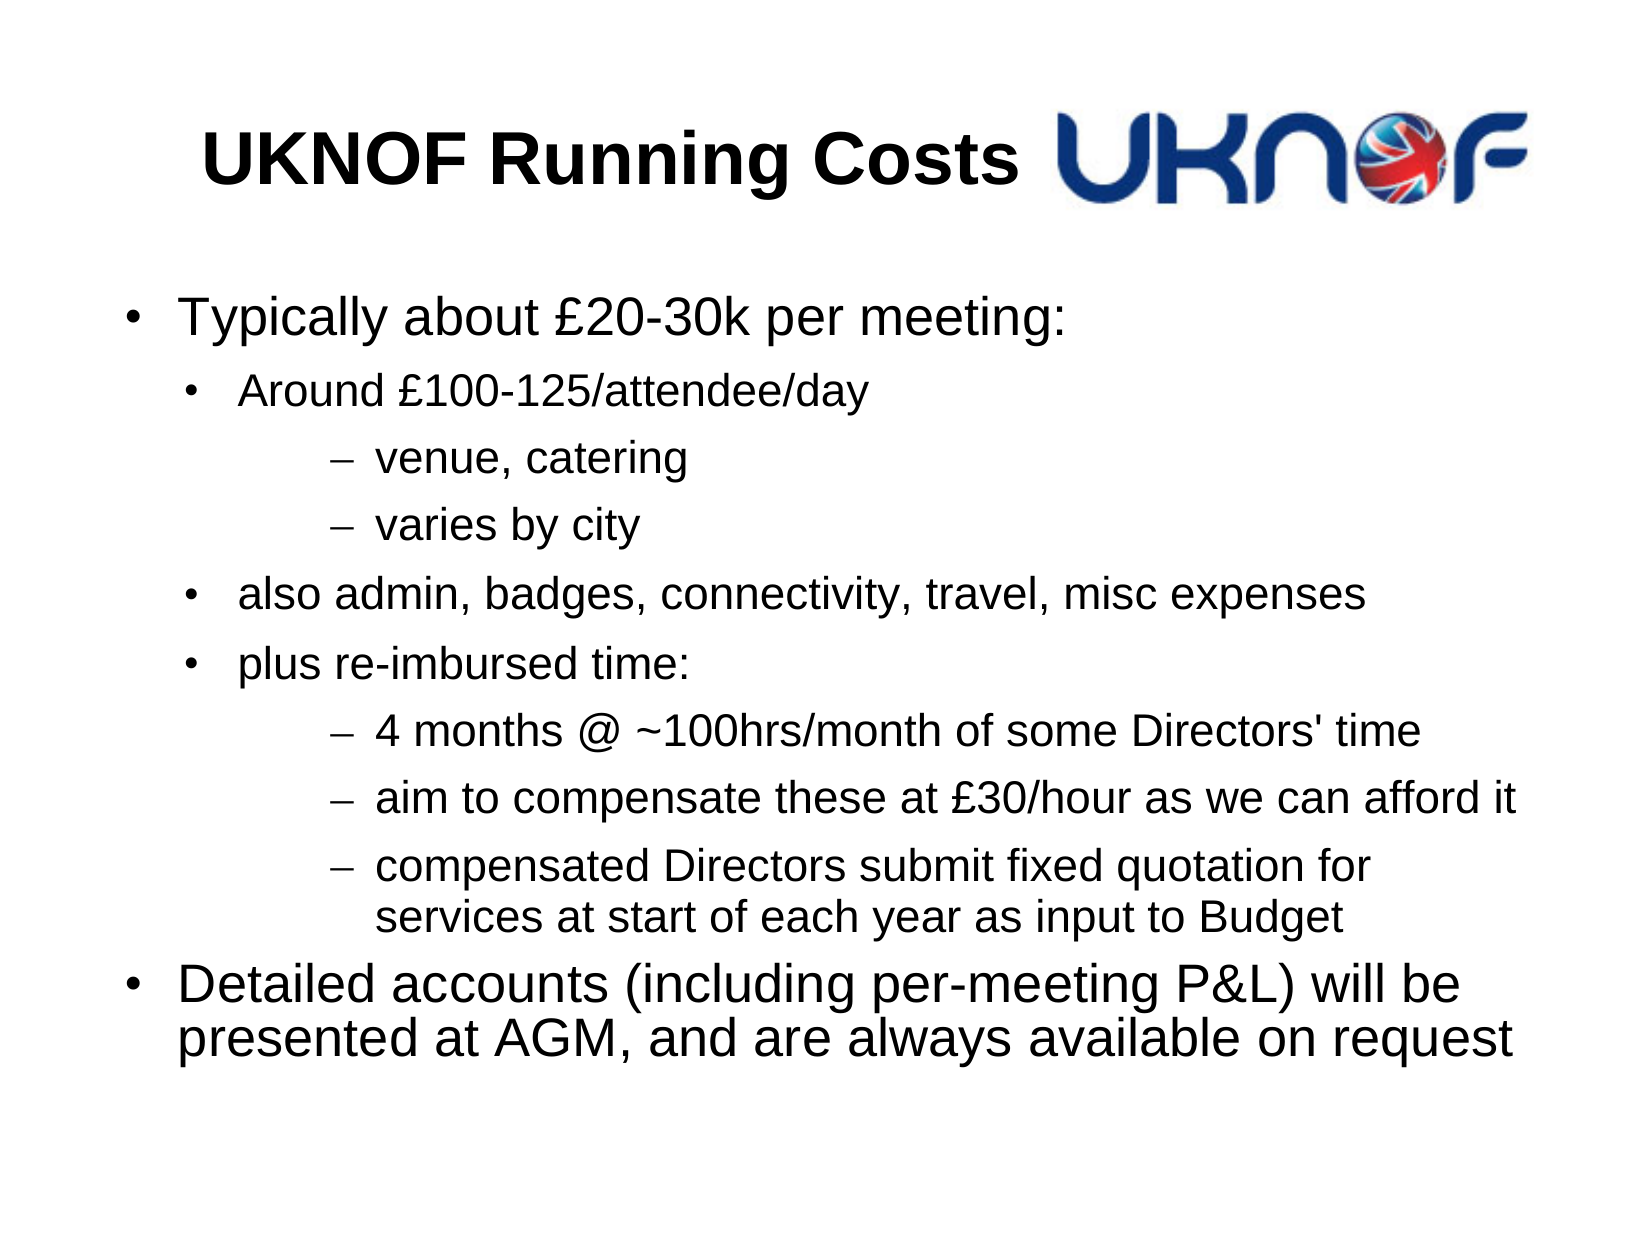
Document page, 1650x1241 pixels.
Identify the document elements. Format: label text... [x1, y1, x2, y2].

title UKNOF Running Costs [123, 55, 1100, 262]
list Typically about £20-30k per meeting: Around £100-125/attendee/day venue, catering varies by city also admin, badges, connectivity, travel, misc expenses plus re-imbursed time: 4 months @ ~100hrs/month of some Directors' time aim to compensate these at £30/hour as we can afford it compensated Directors submit fixed quotation for services at start of each year as input to Budget Detailed accounts (including per-meeting P&L) will be presented at AGM, and are always available on request [123, 291, 1526, 1191]
picture [1100, 93, 1536, 225]
